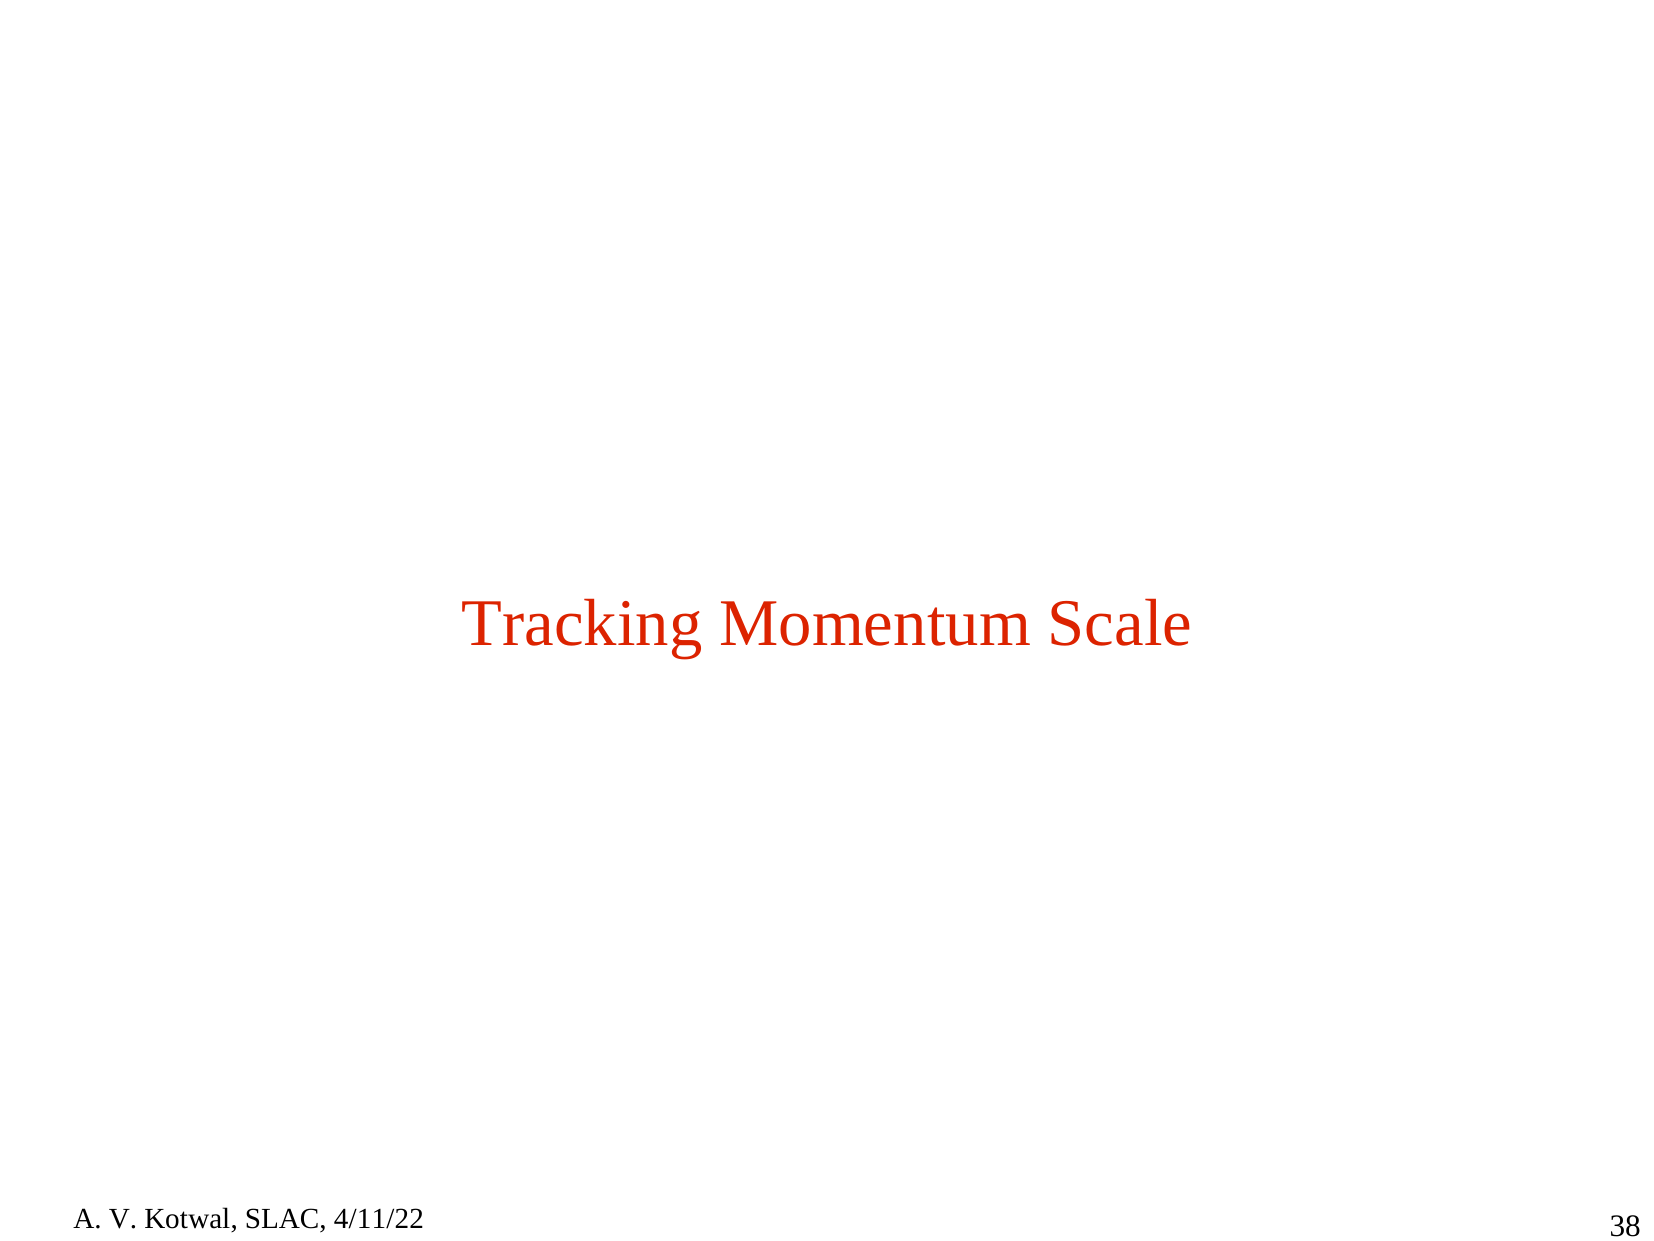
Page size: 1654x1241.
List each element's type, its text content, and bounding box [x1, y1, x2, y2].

title Tracking Momentum Scale [121, 569, 1534, 676]
